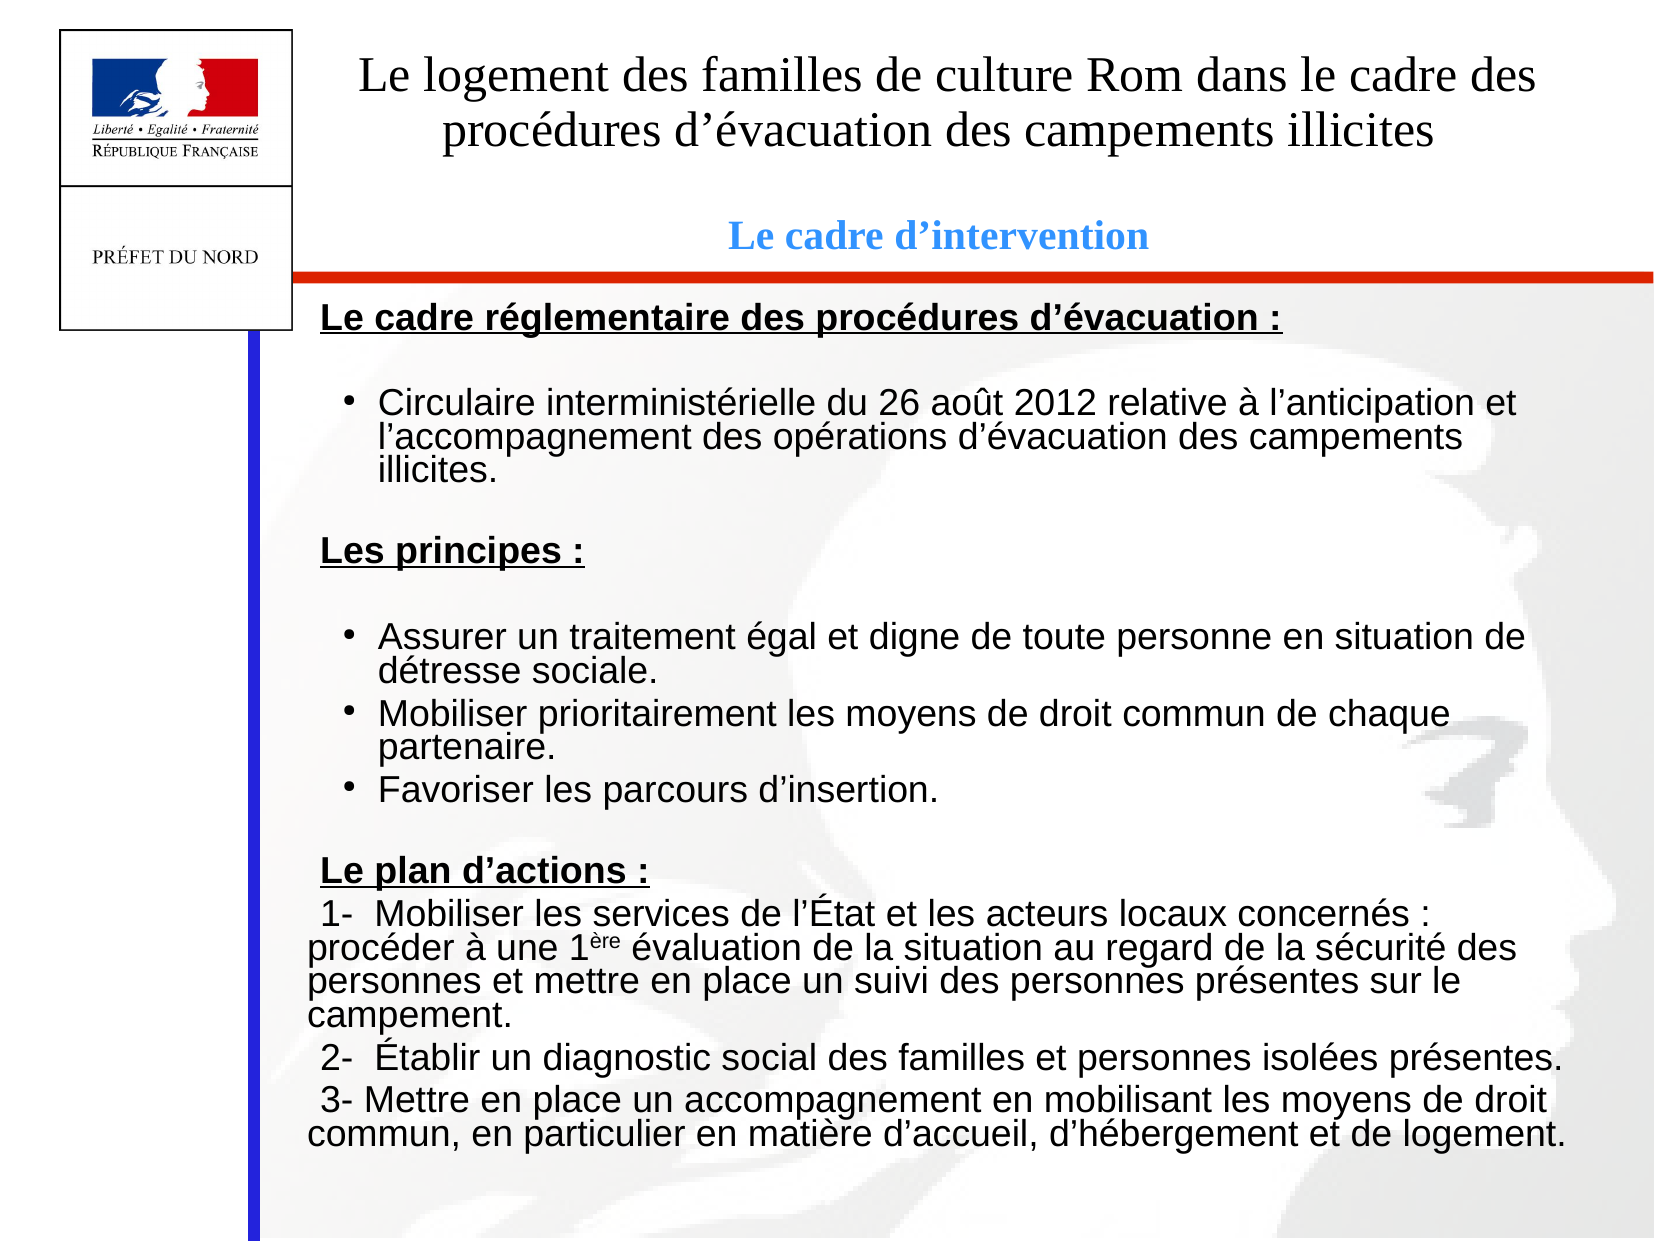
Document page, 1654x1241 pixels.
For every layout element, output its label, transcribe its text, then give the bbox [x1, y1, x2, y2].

picture [59, 29, 1654, 1238]
text_box [293, 271, 1654, 284]
subtitle Le cadre réglementaire des procédures d’évacuation : Circulaire interministérielle du 26 août 2012 relative à l’anticipation et l’accompagnement des opérations d’évacuation des campements illicites. Les principes : Assurer un traitement égal et digne de toute personne en situation de détresse sociale. Mobiliser prioritairement les moyens de droit commun de chaque partenaire. Favoriser les parcours d’insertion. Le plan d’actions : 1- Mobiliser les services de l’État et les acteurs locaux concernés : procéder à une 1ère évaluation de la situation au regard de la sécurité des personnes et mettre en place un suivi des personnes présentes sur le campement. 2- Établir un diagnostic social des familles et personnes isolées présentes. 3- Mettre en place un accompagnement en mobilisant les moyens de droit commun, en particulier en matière d’accueil, d’hébergement et de logement. [307, 294, 1574, 1162]
text_box [248, 331, 260, 1241]
title Le logement des familles de culture Rom dans le cadre des procédures d’évacuation des campements illicites Le cadre d’intervention [307, 44, 1571, 262]
